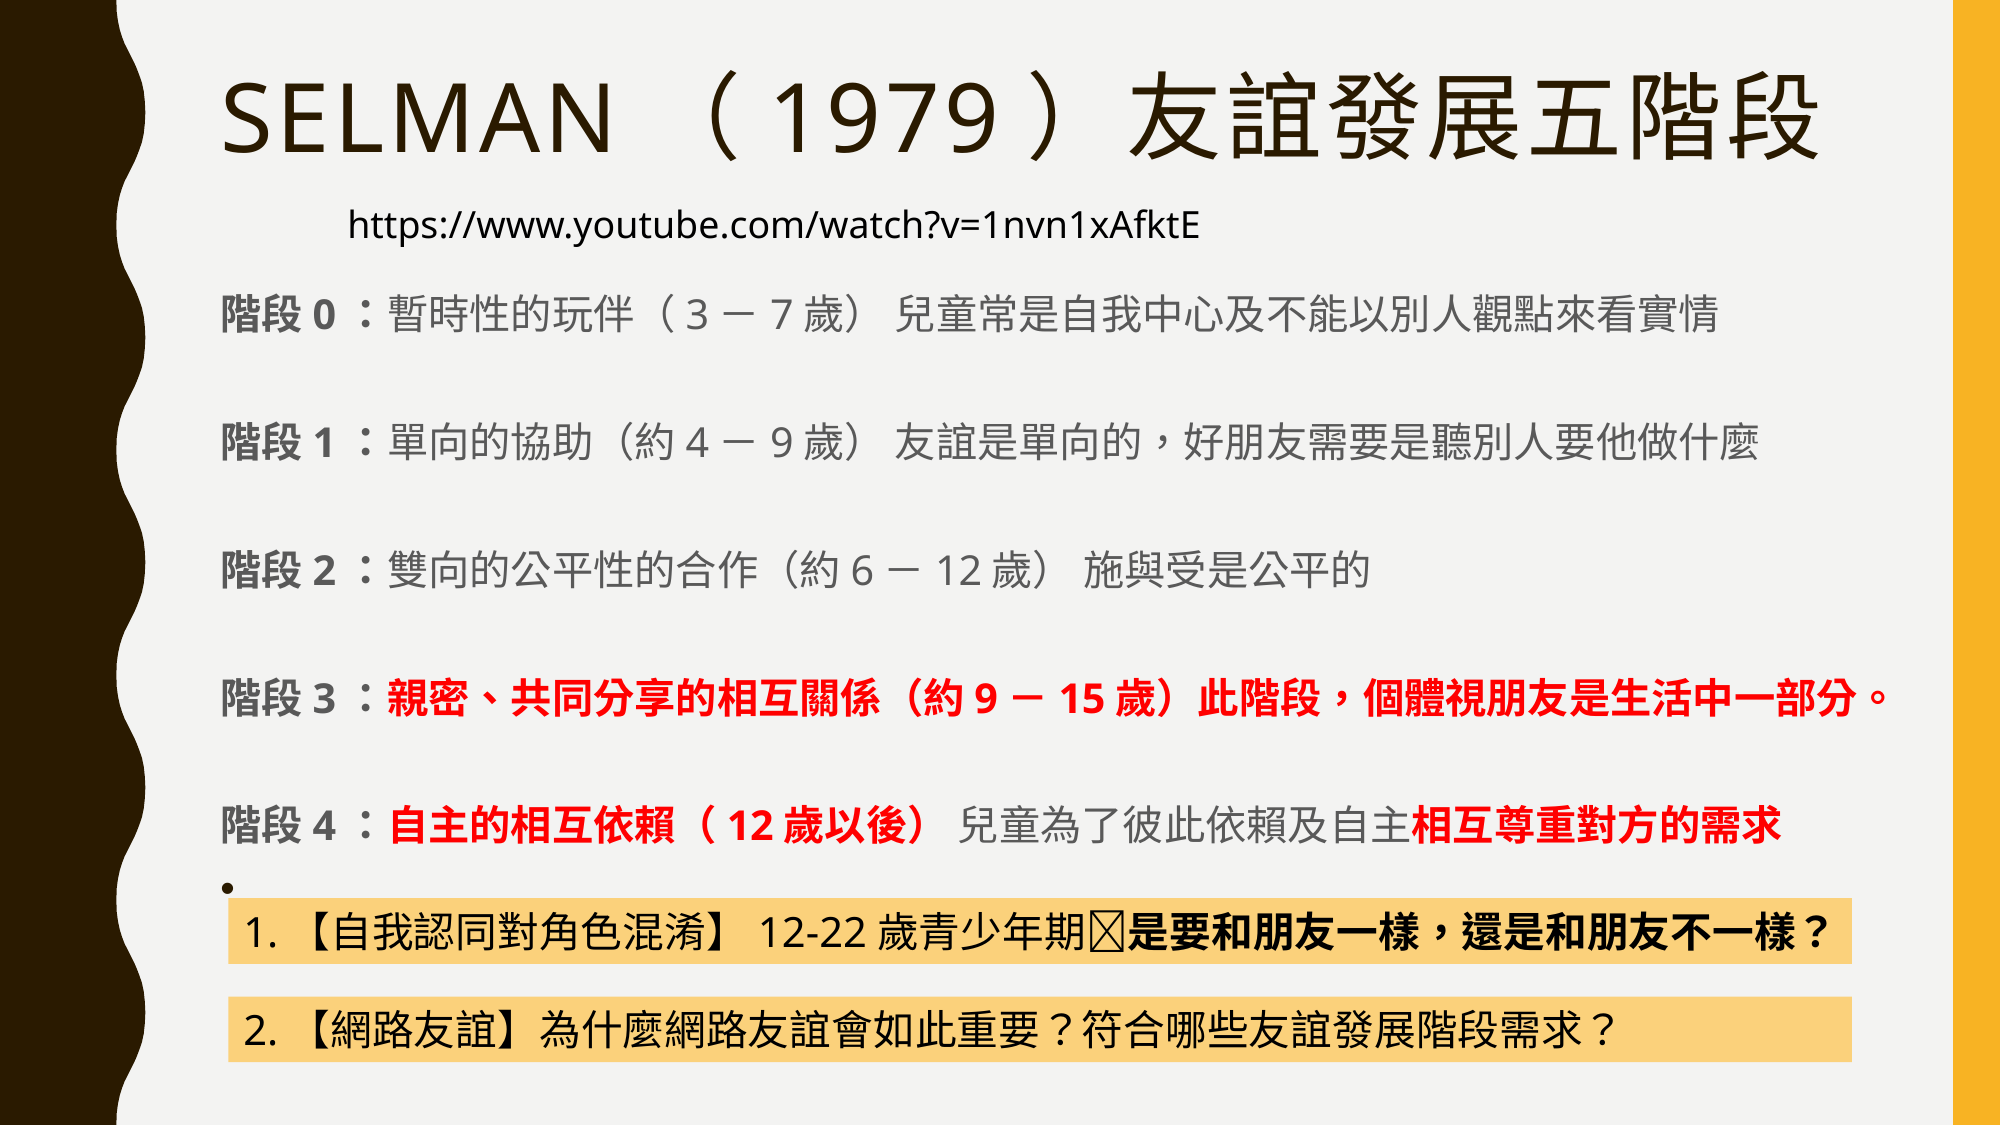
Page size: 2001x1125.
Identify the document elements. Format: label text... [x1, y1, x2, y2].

text_box 1.【自我認同對角色混淆】12-22歲青少年期是要和朋友一樣，還是和朋友不一樣？ [228, 898, 1852, 964]
text_box https://www.youtube.com/watch?v=1nvn1xAfktE [332, 194, 1520, 301]
text_box 2.【網路友誼】為什麼網路友誼會如此重要？符合哪些友誼發展階段需求？ [228, 996, 1852, 1063]
title Selman（1979）友誼發展五階段 [205, 62, 1876, 280]
list 階段0：暫時性的玩伴（3－7歲） 兒童常是自我中心及不能以別人觀點來看實情 階段1：單向的協助（約4－9歲） 友誼是單向的，好朋友需要是聽別人要他做什麼 階段2：雙向的公平性的合作（約6－12歲） 施與受是公平的 階段3：親密、共同分享的相互關係（約9－15歲）此階段，個體視朋友是生活中一部分。 階段4：自主的相互依賴（12歲以後） 兒童為了彼此依賴及自主相互尊重對方的需求 [205, 280, 1876, 871]
